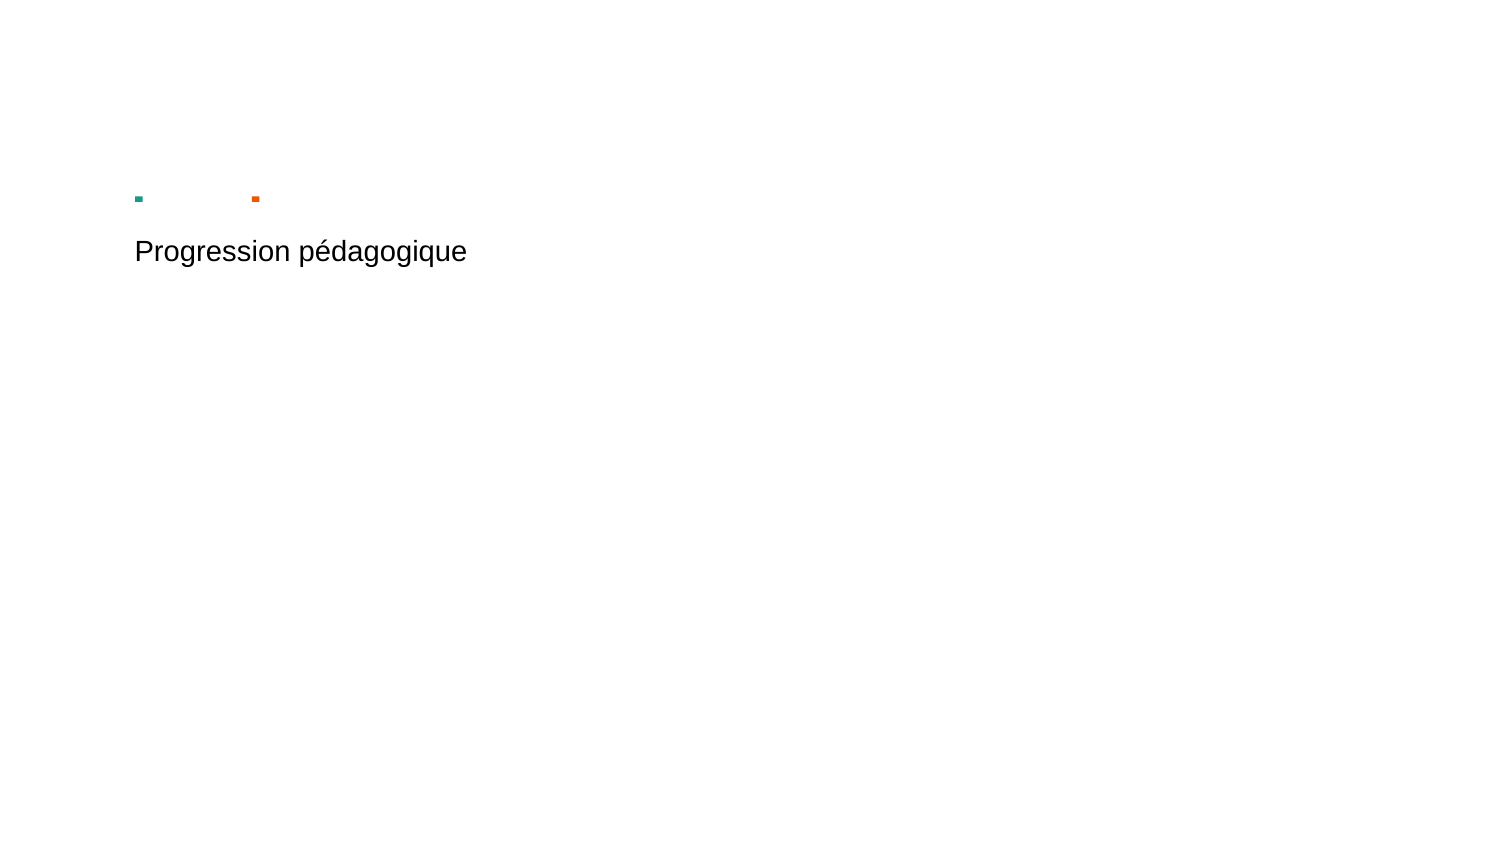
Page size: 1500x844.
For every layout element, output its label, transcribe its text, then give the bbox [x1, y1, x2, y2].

title Progression pédagogique [119, 216, 1381, 490]
